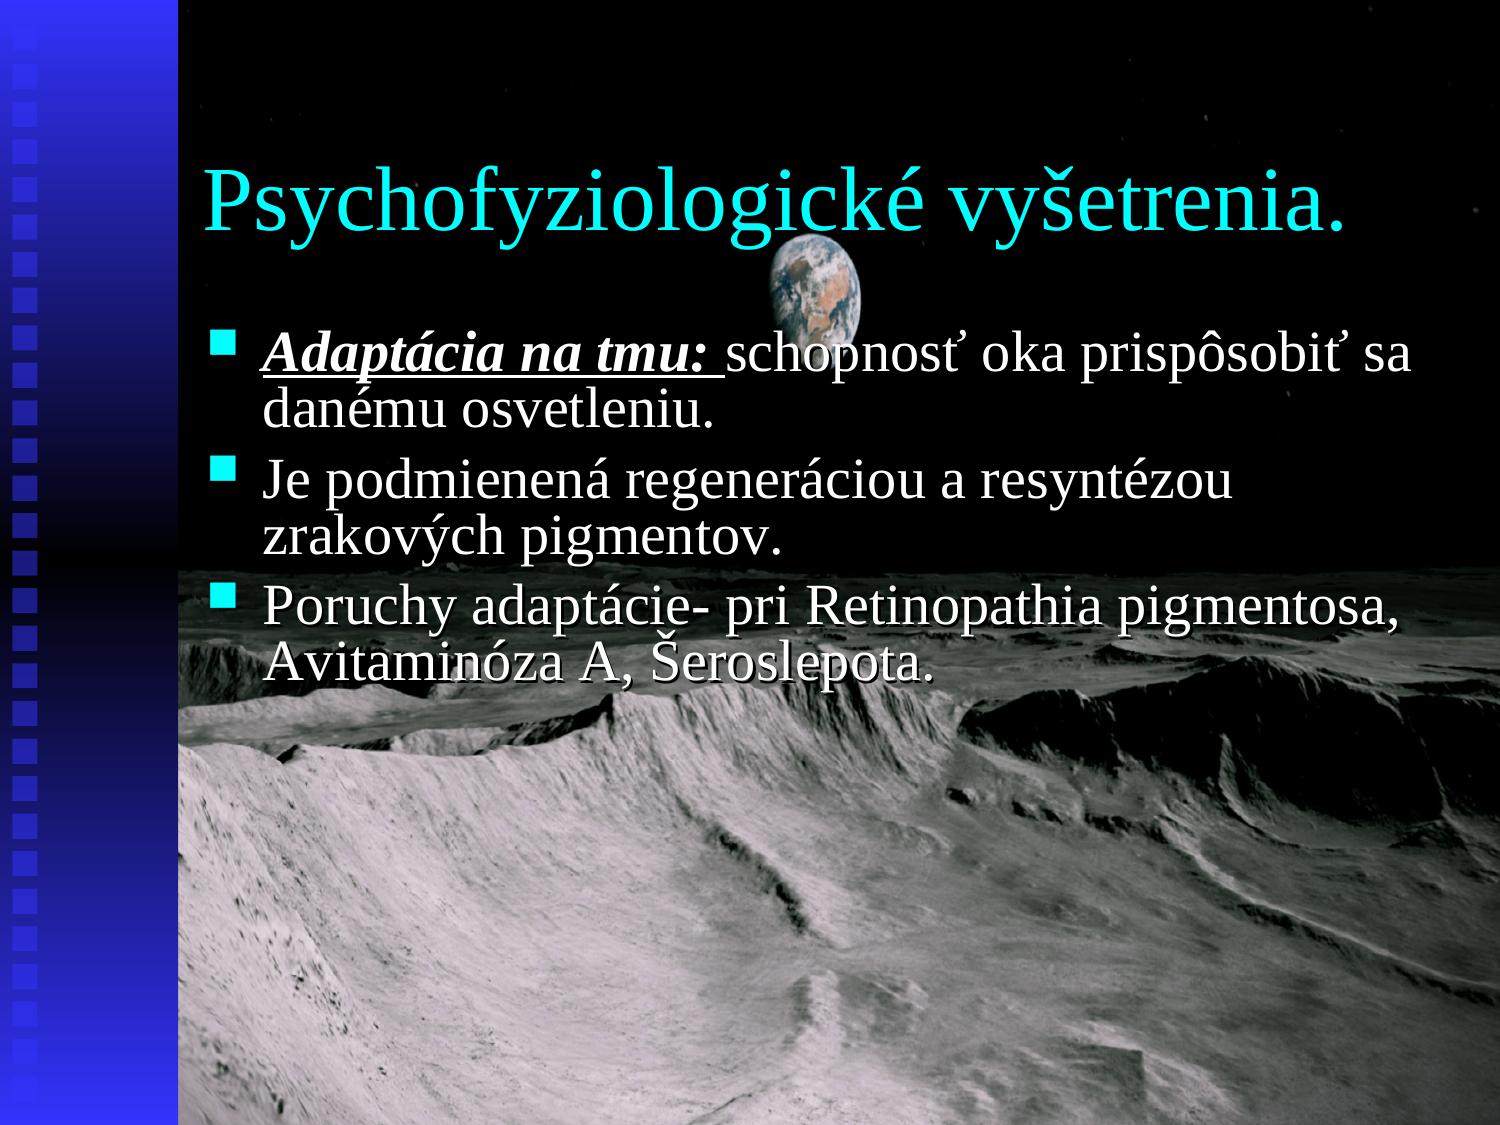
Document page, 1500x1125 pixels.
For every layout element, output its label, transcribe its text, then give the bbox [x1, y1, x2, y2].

picture [0, 0, 1500, 1125]
title Psychofyziologické vyšetrenia. [187, 99, 1463, 288]
list Adaptácia na tmu: schopnosť oka prispôsobiť sa danému osvetleniu. Je podmienená regeneráciou a resyntézou zrakových pigmentov. Poruchy adaptácie- pri Retinopathia pigmentosa, Avitaminóza A, Šeroslepota. [191, 319, 1467, 995]
